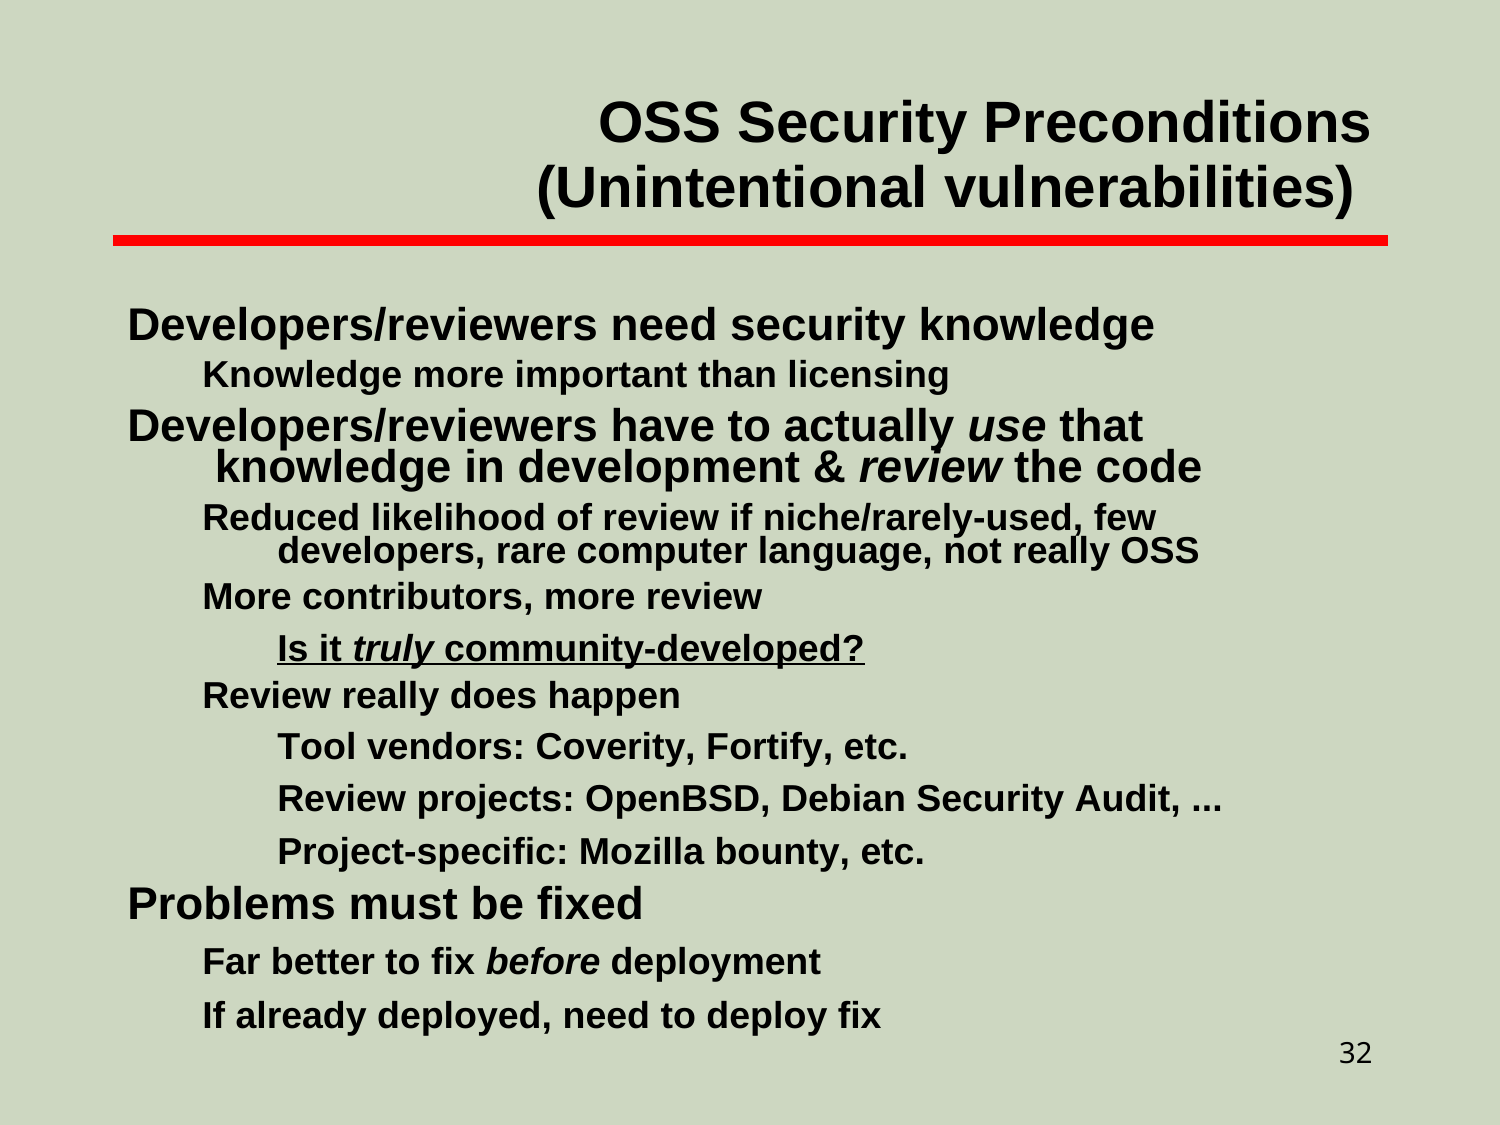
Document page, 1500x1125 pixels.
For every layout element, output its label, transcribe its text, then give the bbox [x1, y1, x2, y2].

title OSS Security Preconditions (Unintentional vulnerabilities) [337, 81, 1388, 228]
list Developers/reviewers need security knowledge Knowledge more important than licensing Developers/reviewers have to actually use that knowledge in development & review the code Reduced likelihood of review if niche/rarely-used, few developers, rare computer language, not really OSS More contributors, more review Is it truly community-developed? Review really does happen Tool vendors: Coverity, Fortify, etc. Review projects: OpenBSD, Debian Security Audit, ... Project-specific: Mozilla bounty, etc. Problems must be fixed Far better to fix before deployment If already deployed, need to deploy fix [112, 299, 1388, 1055]
